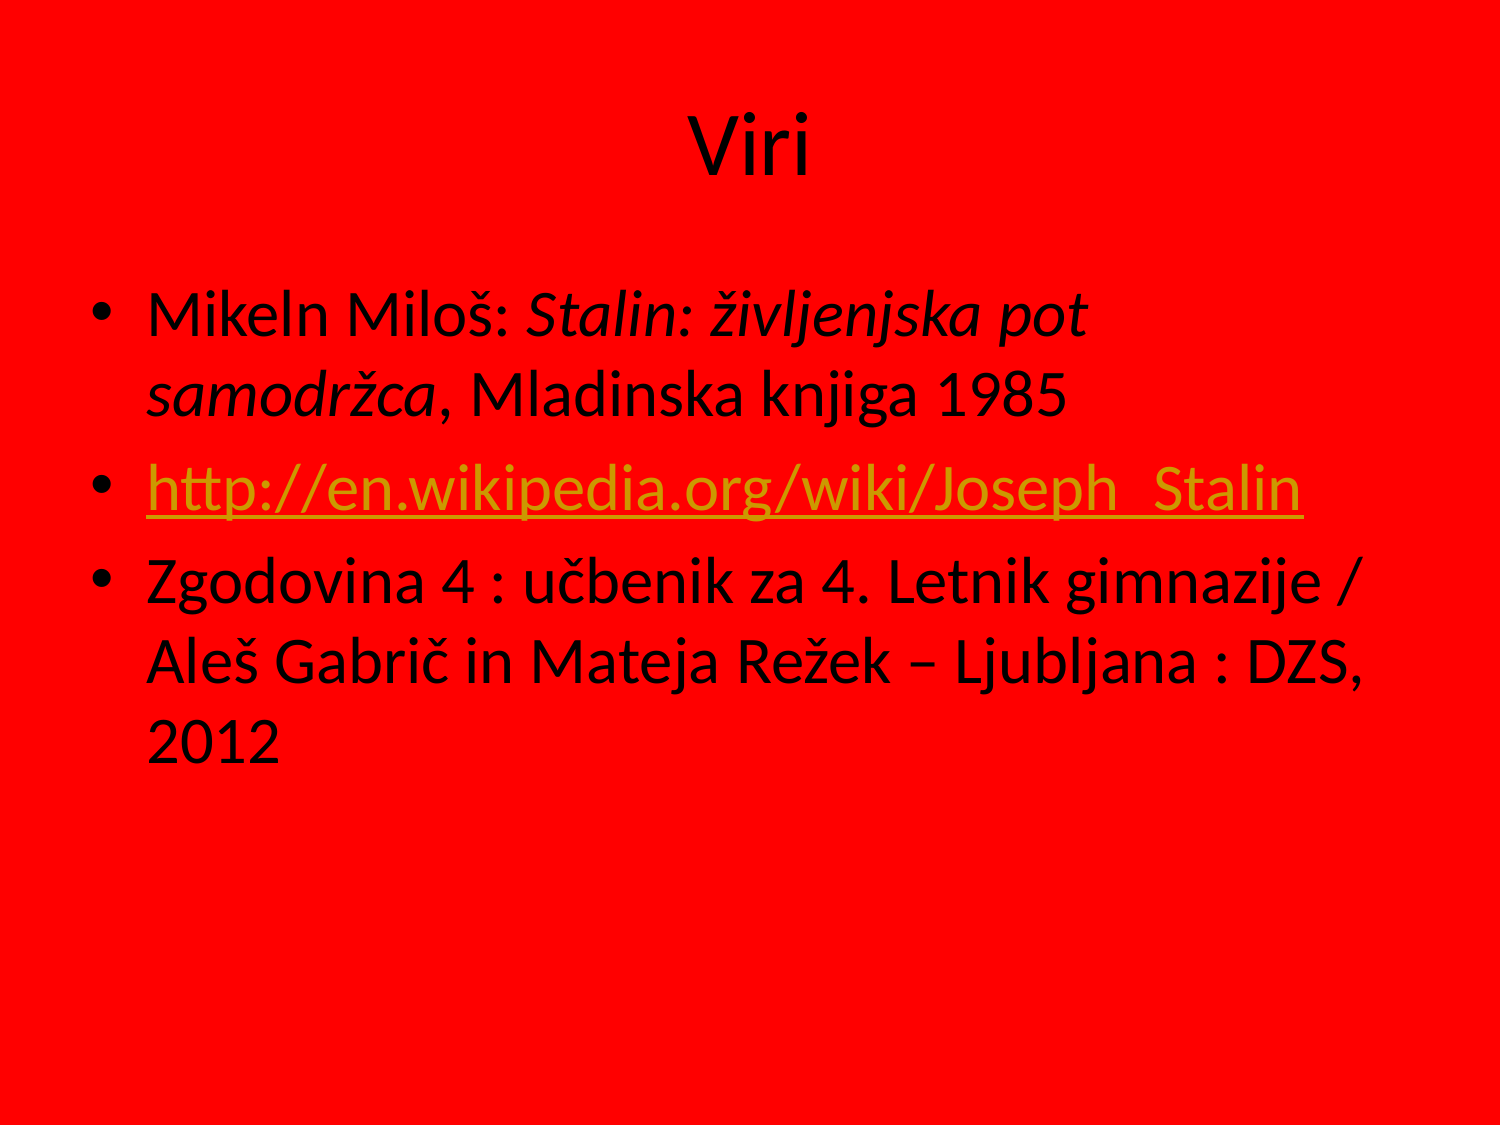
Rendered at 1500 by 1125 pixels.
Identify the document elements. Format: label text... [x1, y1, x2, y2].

title Viri [75, 45, 1425, 233]
list Mikeln Miloš: Stalin: življenjska pot samodržca, Mladinska knjiga 1985 http://en.wikipedia.org/wiki/Joseph_Stalin Zgodovina 4 : učbenik za 4. Letnik gimnazije / Aleš Gabrič in Mateja Režek – Ljubljana : DZS, 2012 [75, 262, 1425, 1005]
